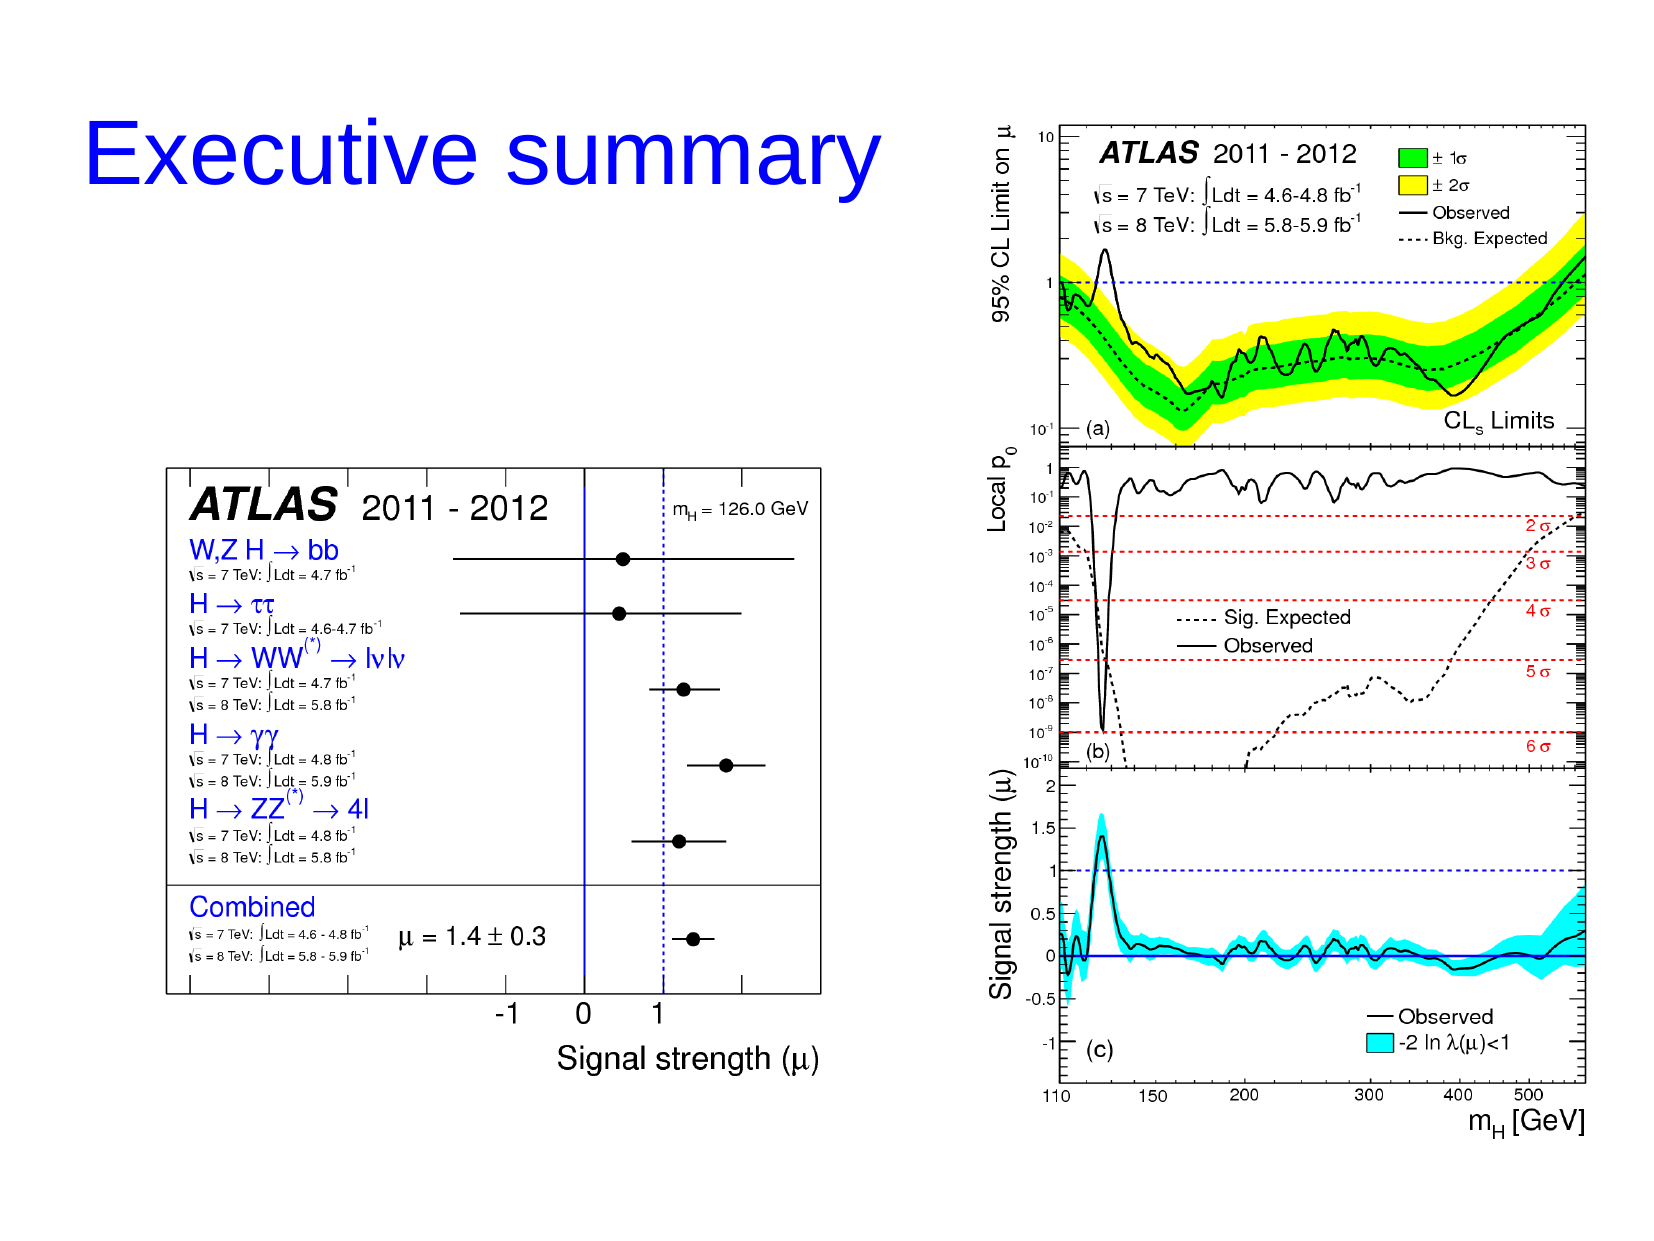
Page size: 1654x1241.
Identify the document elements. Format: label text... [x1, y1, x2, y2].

picture [130, 413, 857, 1104]
title Executive summary [82, 49, 1004, 257]
picture [944, 107, 1625, 1152]
